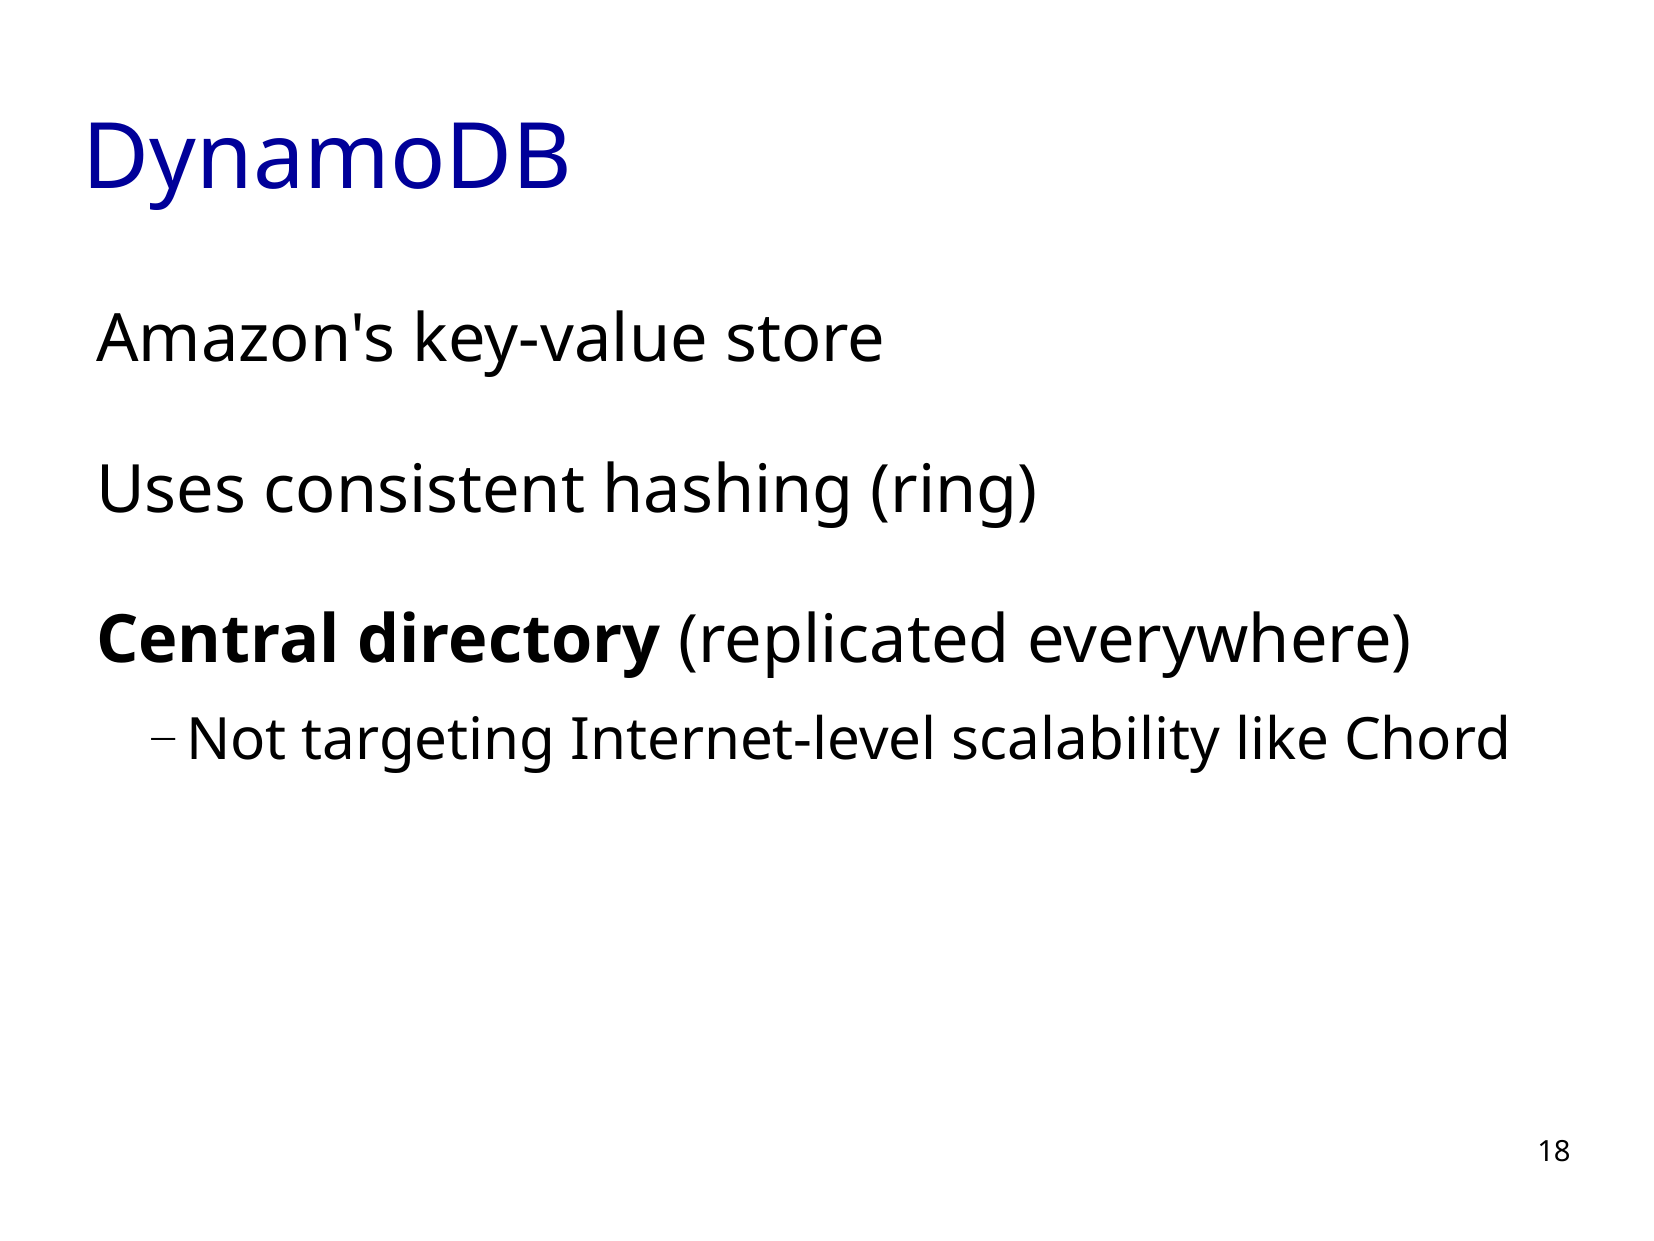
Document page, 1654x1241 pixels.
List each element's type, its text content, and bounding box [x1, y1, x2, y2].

list Amazon's key-value store Uses consistent hashing (ring) Central directory (replicated everywhere) Not targeting Internet-level scalability like Chord [60, 290, 1571, 1096]
title DynamoDB [82, 49, 1571, 257]
